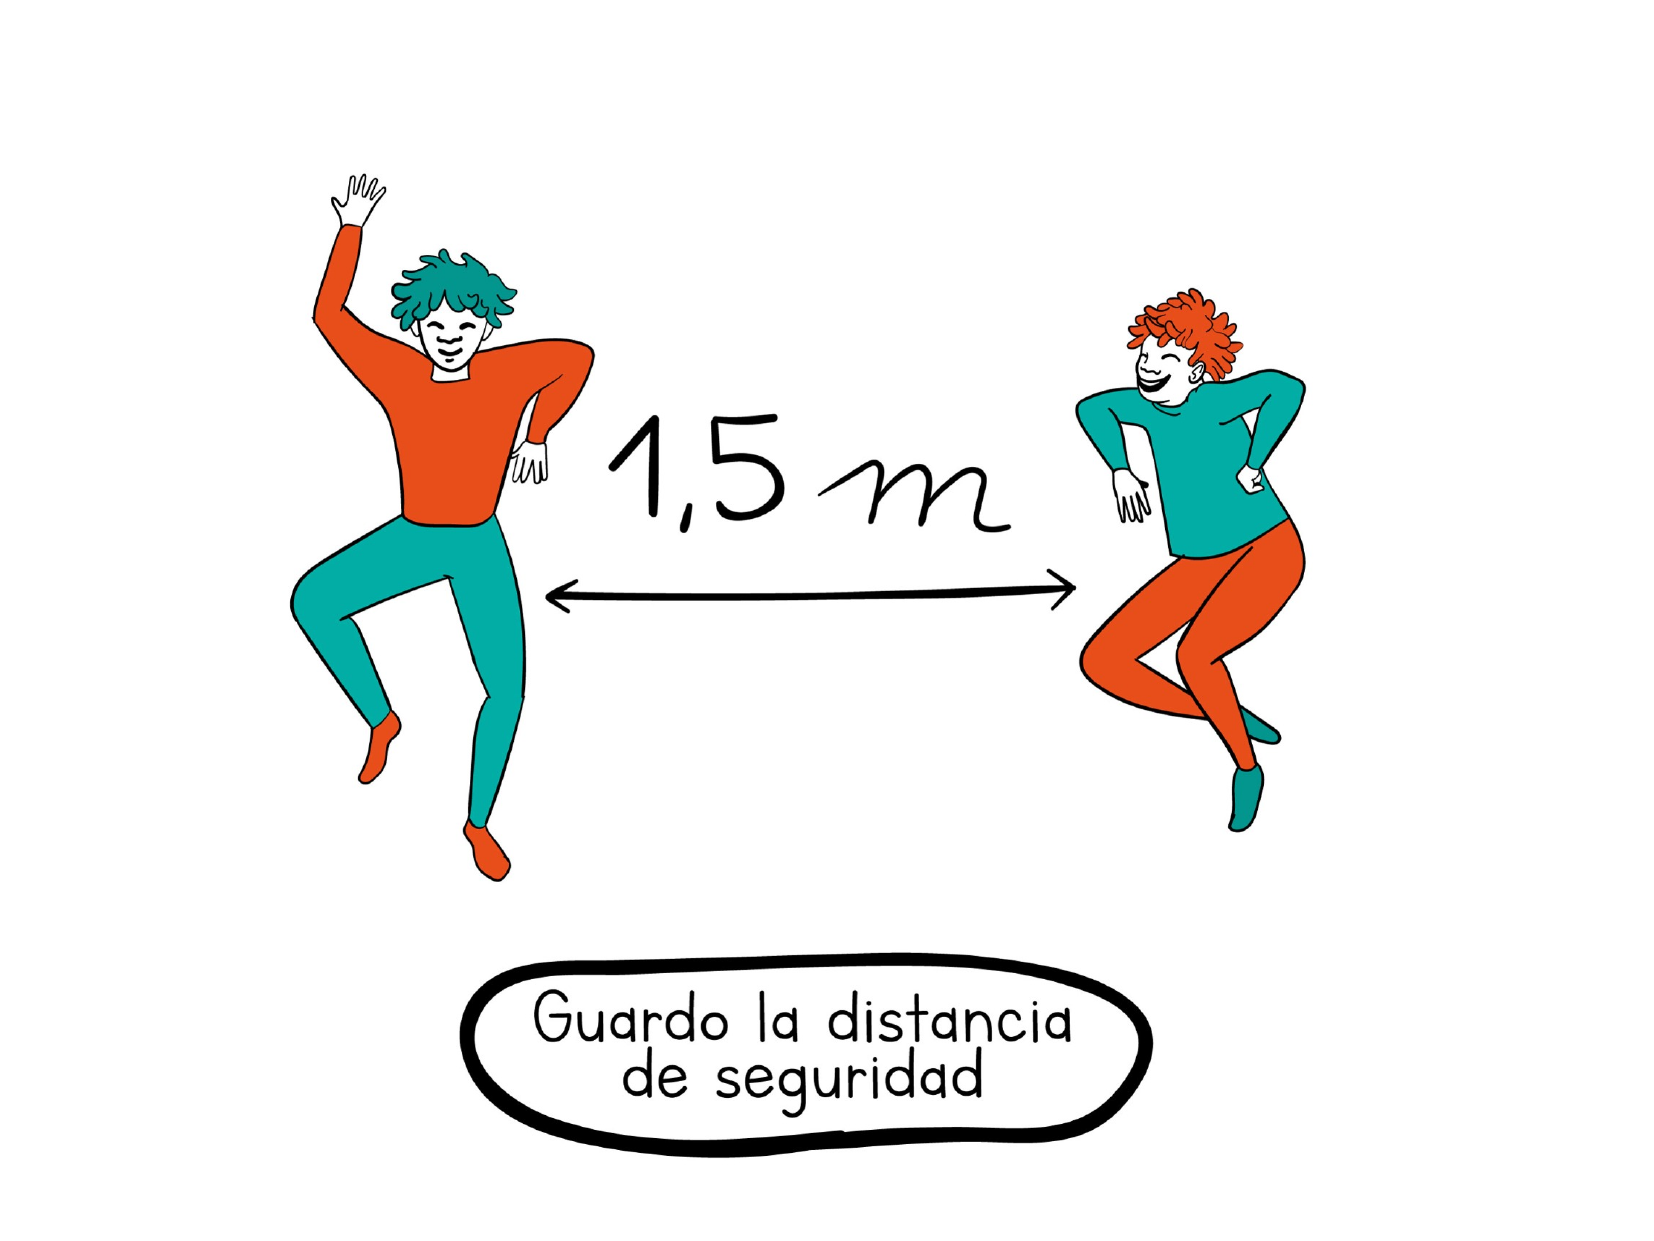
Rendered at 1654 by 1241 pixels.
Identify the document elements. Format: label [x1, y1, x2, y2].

picture [224, 35, 1382, 1193]
